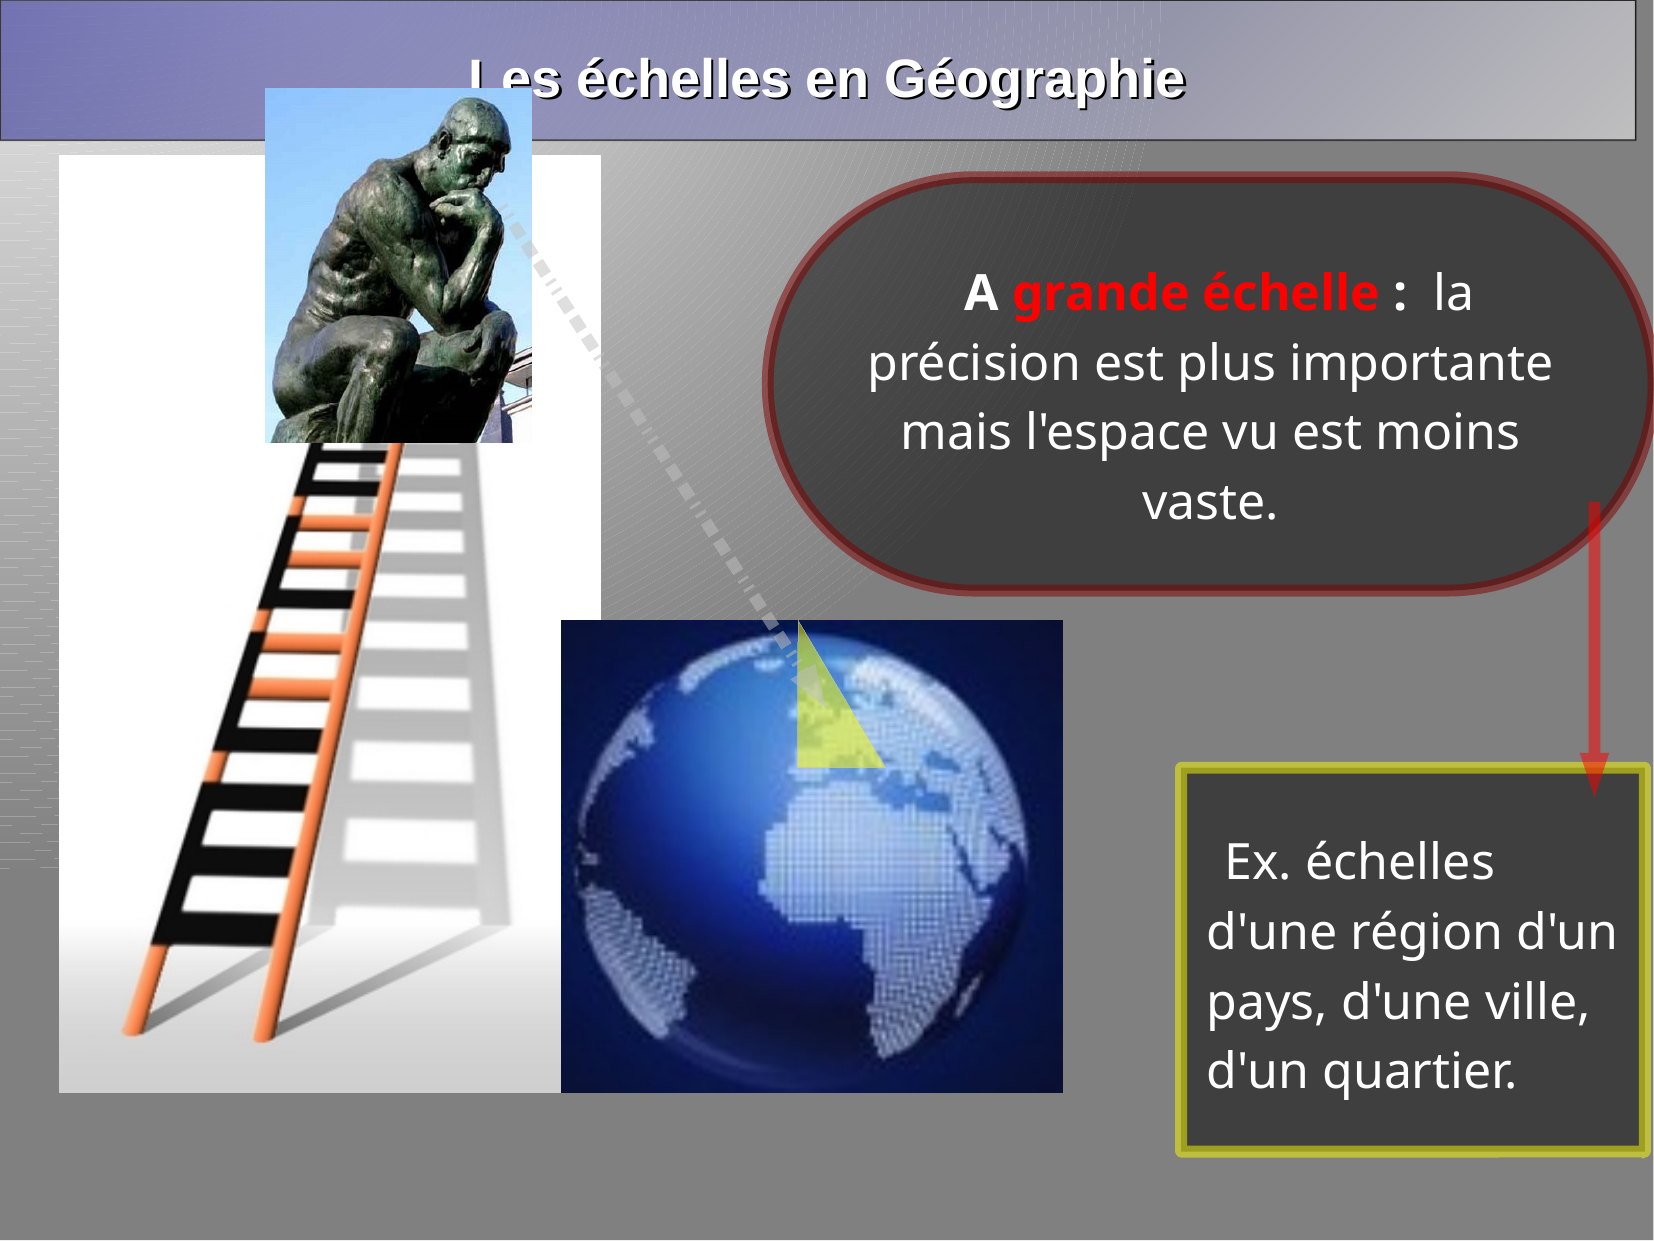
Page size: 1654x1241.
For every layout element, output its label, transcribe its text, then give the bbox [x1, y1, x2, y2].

text_box Les échelles en Géographie [0, 0, 1636, 141]
picture [59, 88, 1063, 1093]
text_box [797, 620, 886, 768]
text_box Ex. échelles d'une région d'un pays, d'une ville, d'un quartier. [1181, 767, 1645, 1152]
text_box A grande échelle : la précision est plus importante mais l'espace vu est moins vaste. [767, 177, 1654, 591]
